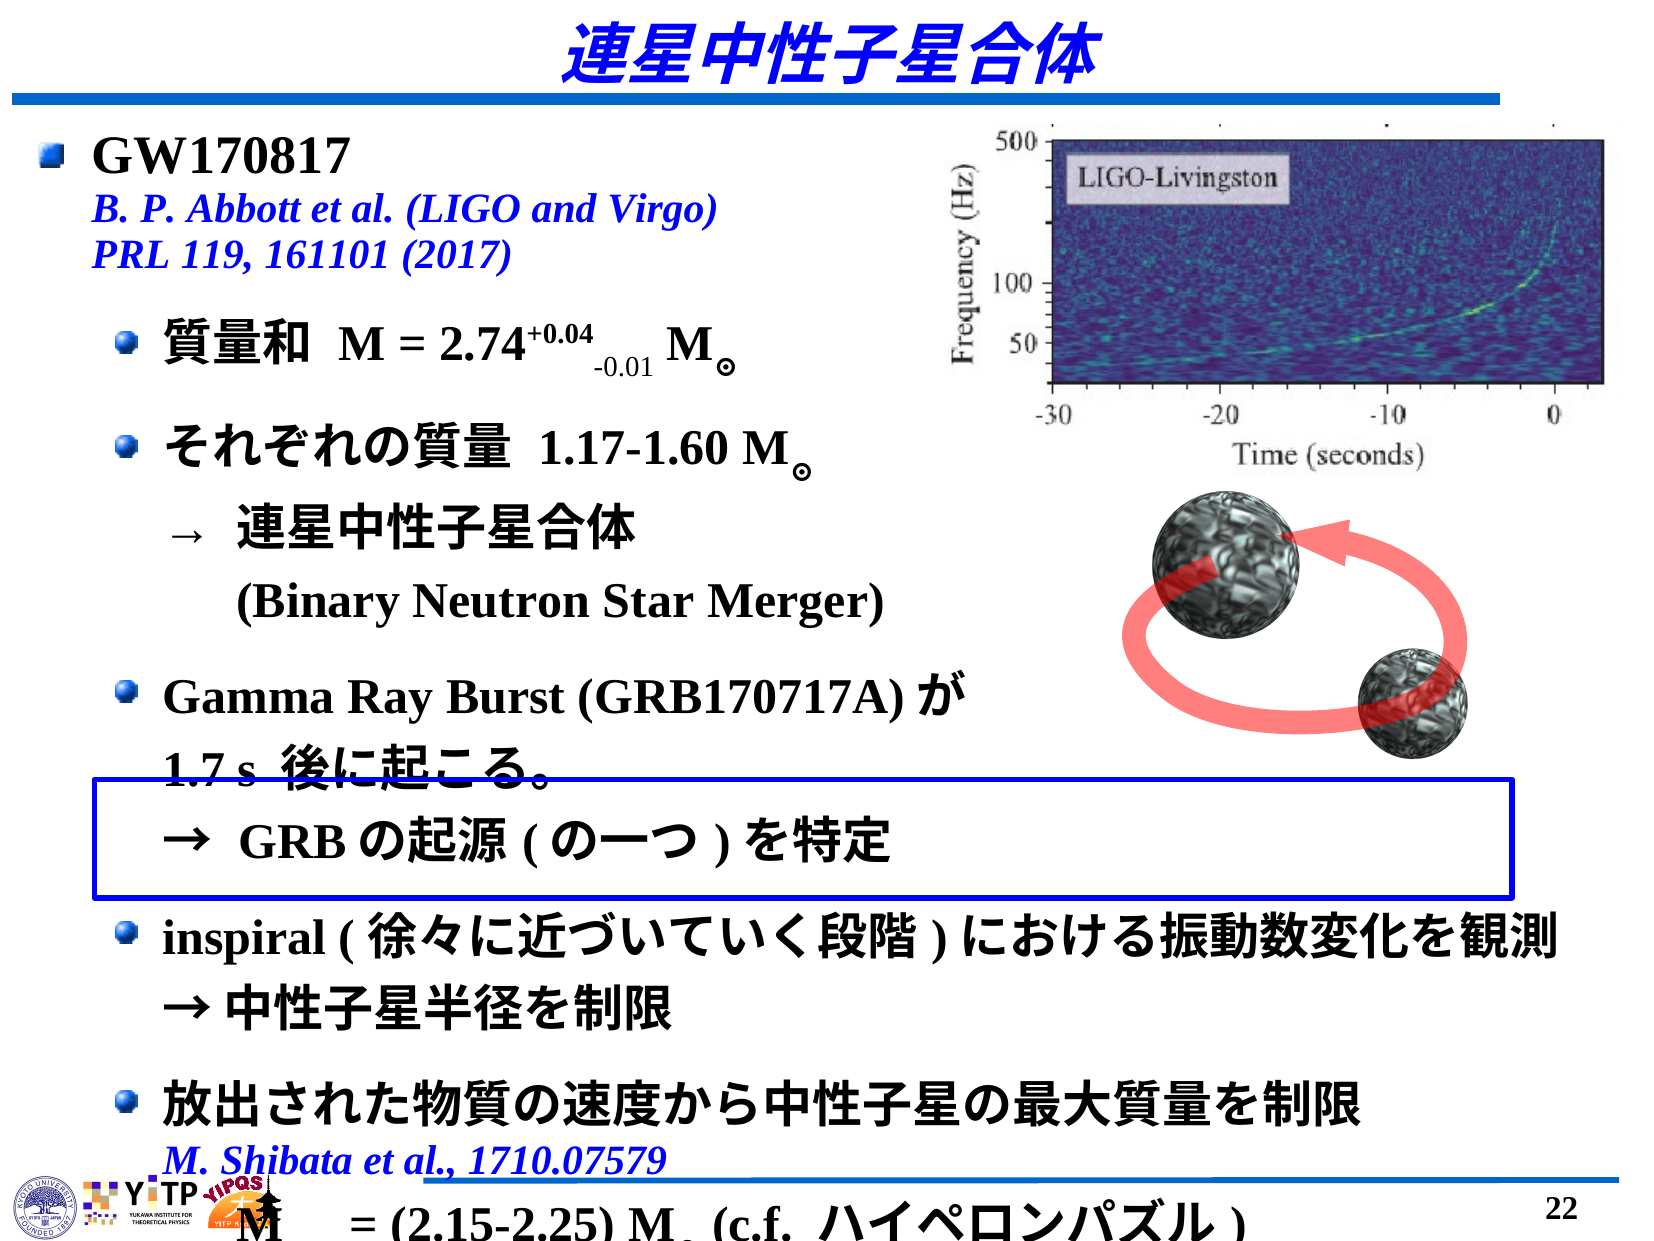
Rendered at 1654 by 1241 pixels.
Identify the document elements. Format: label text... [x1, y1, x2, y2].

picture [244, 1214, 251, 1229]
list GW170817 B. P. Abbott et al. (LIGO and Virgo) PRL 119, 161101 (2017) 質量和 M = 2.74+0.04-0.01 M⊙ それぞれの質量 1.17-1.60 M⊙ → 連星中性子星合体 (Binary Neutron Star Merger) Gamma Ray Burst (GRB170717A)が 1.7 s 後に起こる。 → GRBの起源(の一つ)を特定 inspiral (徐々に近づいていく段階)における振動数変化を観測 → 中性子星半径を制限 放出された物質の速度から中性子星の最大質量を制限 M. Shibata et al., 1710.07579 Mmax = (2.15-2.25) M⊙ (c.f. ハイペロンパズル) r-過程元素生成の示唆 [20, 124, 1621, 1170]
picture [263, 1214, 270, 1229]
picture [944, 124, 1628, 476]
picture [1153, 492, 1299, 638]
title 連星中性子星合体 [0, 0, 1654, 99]
picture [11, 1170, 281, 1241]
picture [1359, 649, 1441, 705]
picture [1365, 677, 1467, 759]
